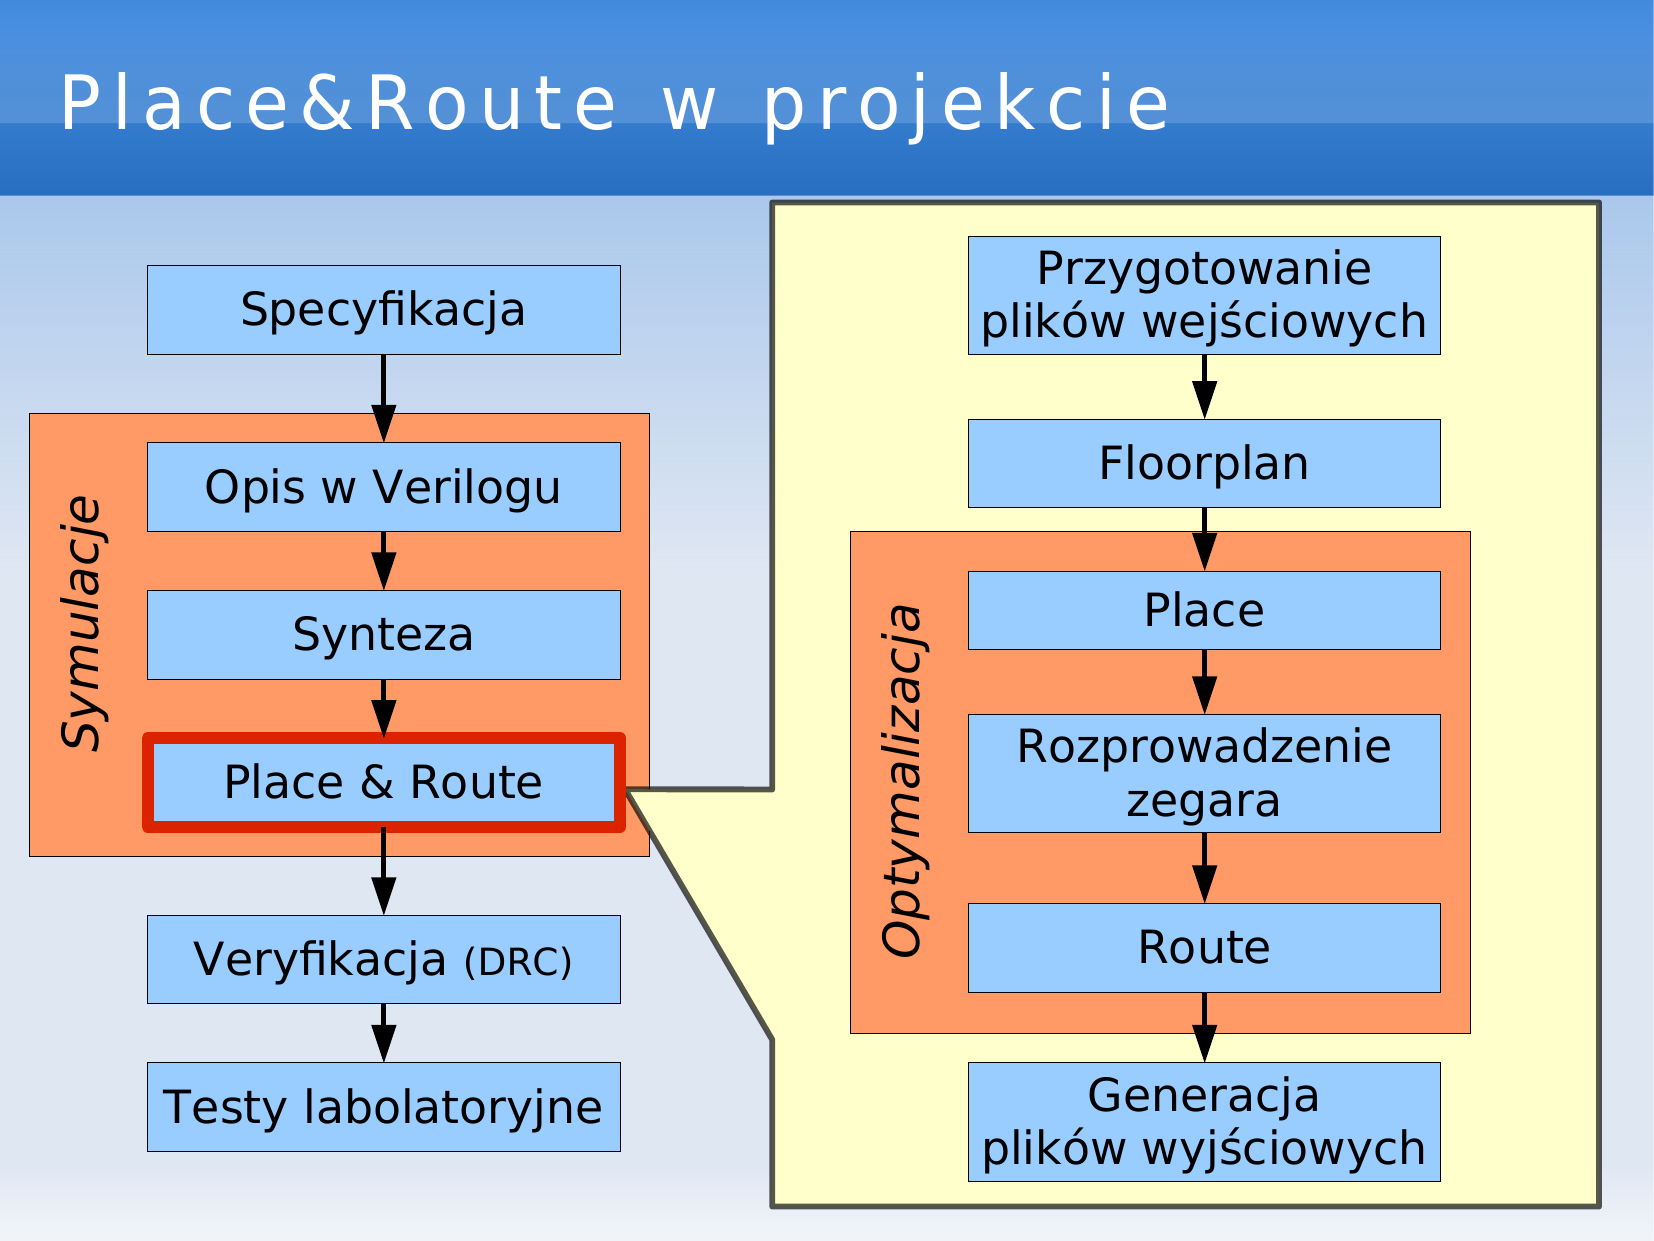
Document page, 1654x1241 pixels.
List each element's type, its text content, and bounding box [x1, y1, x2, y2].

text_box Przygotowanie plików wejściowych [968, 236, 1441, 355]
text_box Symulacje [45, 472, 119, 768]
text_box Route [968, 903, 1441, 993]
text_box [29, 413, 383, 857]
text_box Place & Route [147, 738, 621, 827]
text_box Floorplan [968, 419, 1441, 508]
text_box Opis w Verilogu [147, 442, 621, 532]
text_box Synteza [147, 590, 621, 680]
title Place&Route w projekcie [59, 29, 1270, 178]
picture [0, 0, 1654, 1241]
text_box Place [968, 571, 1441, 650]
text_box [385, 202, 1600, 1207]
text_box Generacja plików wyjściowych [968, 1062, 1441, 1182]
text_box Optymalizacja [865, 561, 940, 975]
text_box Veryfikacja (DRC) [147, 915, 621, 1004]
text_box Rozprowadzenie zegara [968, 714, 1441, 833]
text_box Testy labolatoryjne [147, 1062, 621, 1152]
text_box Specyfikacja [147, 265, 621, 355]
